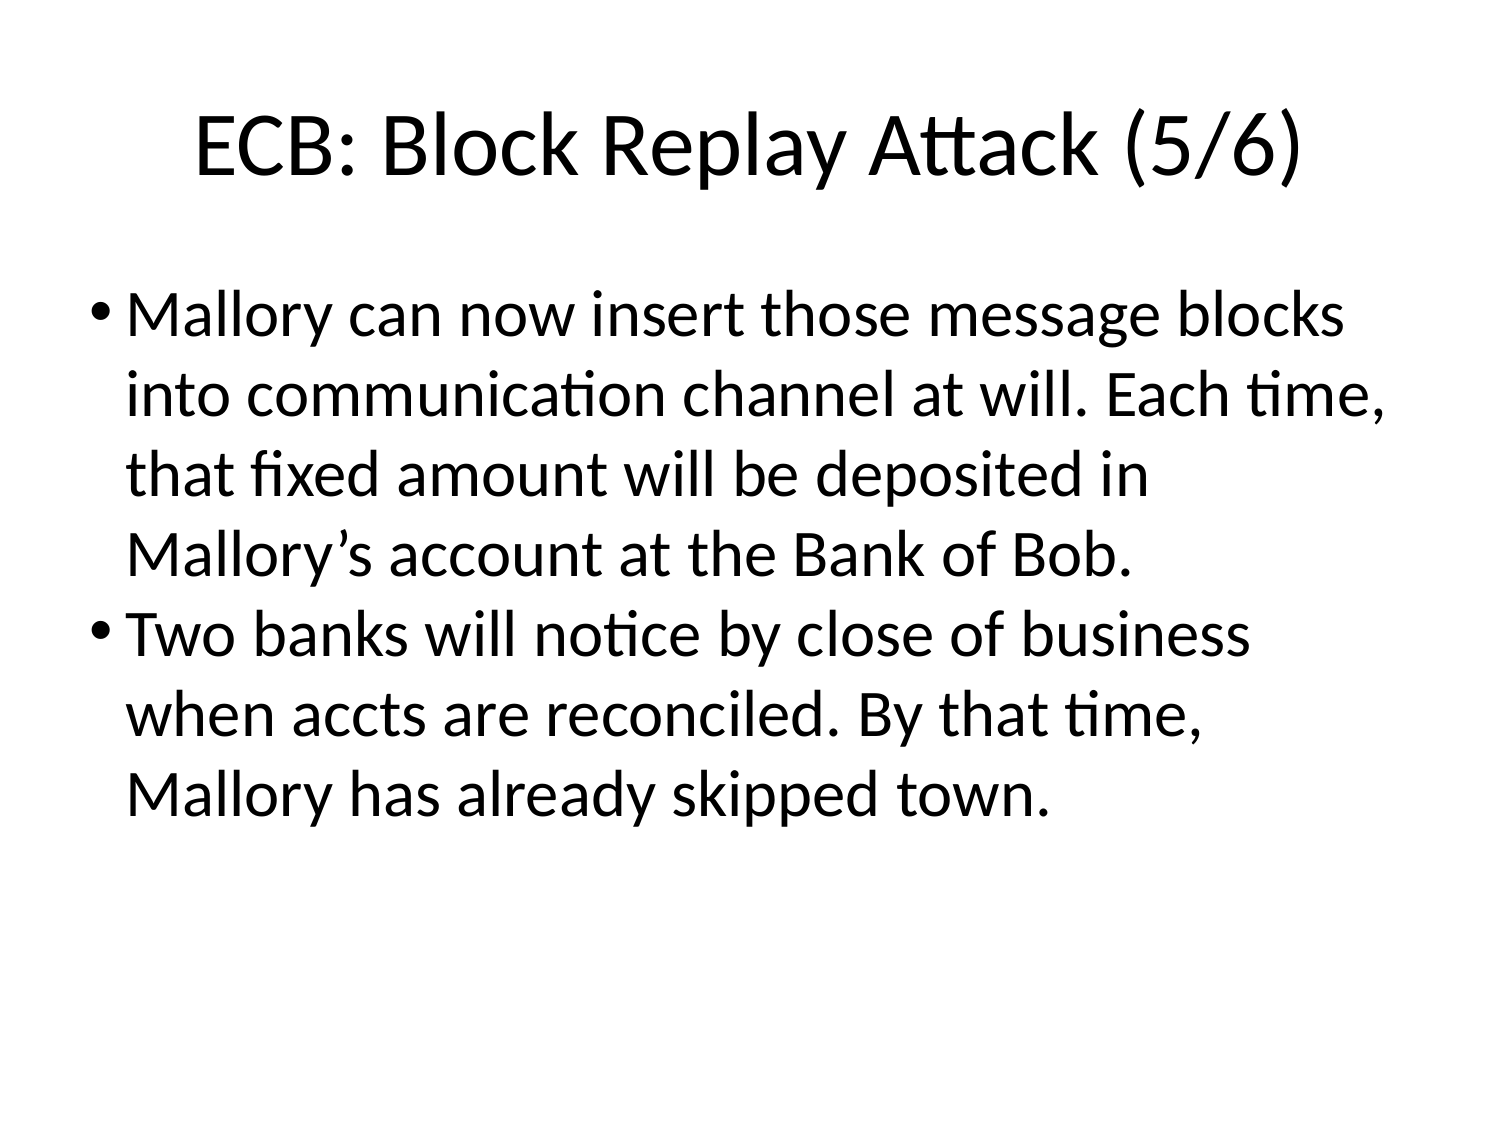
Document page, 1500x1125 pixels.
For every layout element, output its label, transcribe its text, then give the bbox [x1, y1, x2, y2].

text_box ECB: Block Replay Attack (5/6) [75, 45, 1425, 233]
text_box Mallory can now insert those message blocks into communication channel at will. Each time, that fixed amount will be deposited in Mallory’s account at the Bank of Bob. Two banks will notice by close of business when accts are reconciled. By that time, Mallory has already skipped town. [75, 262, 1425, 1005]
